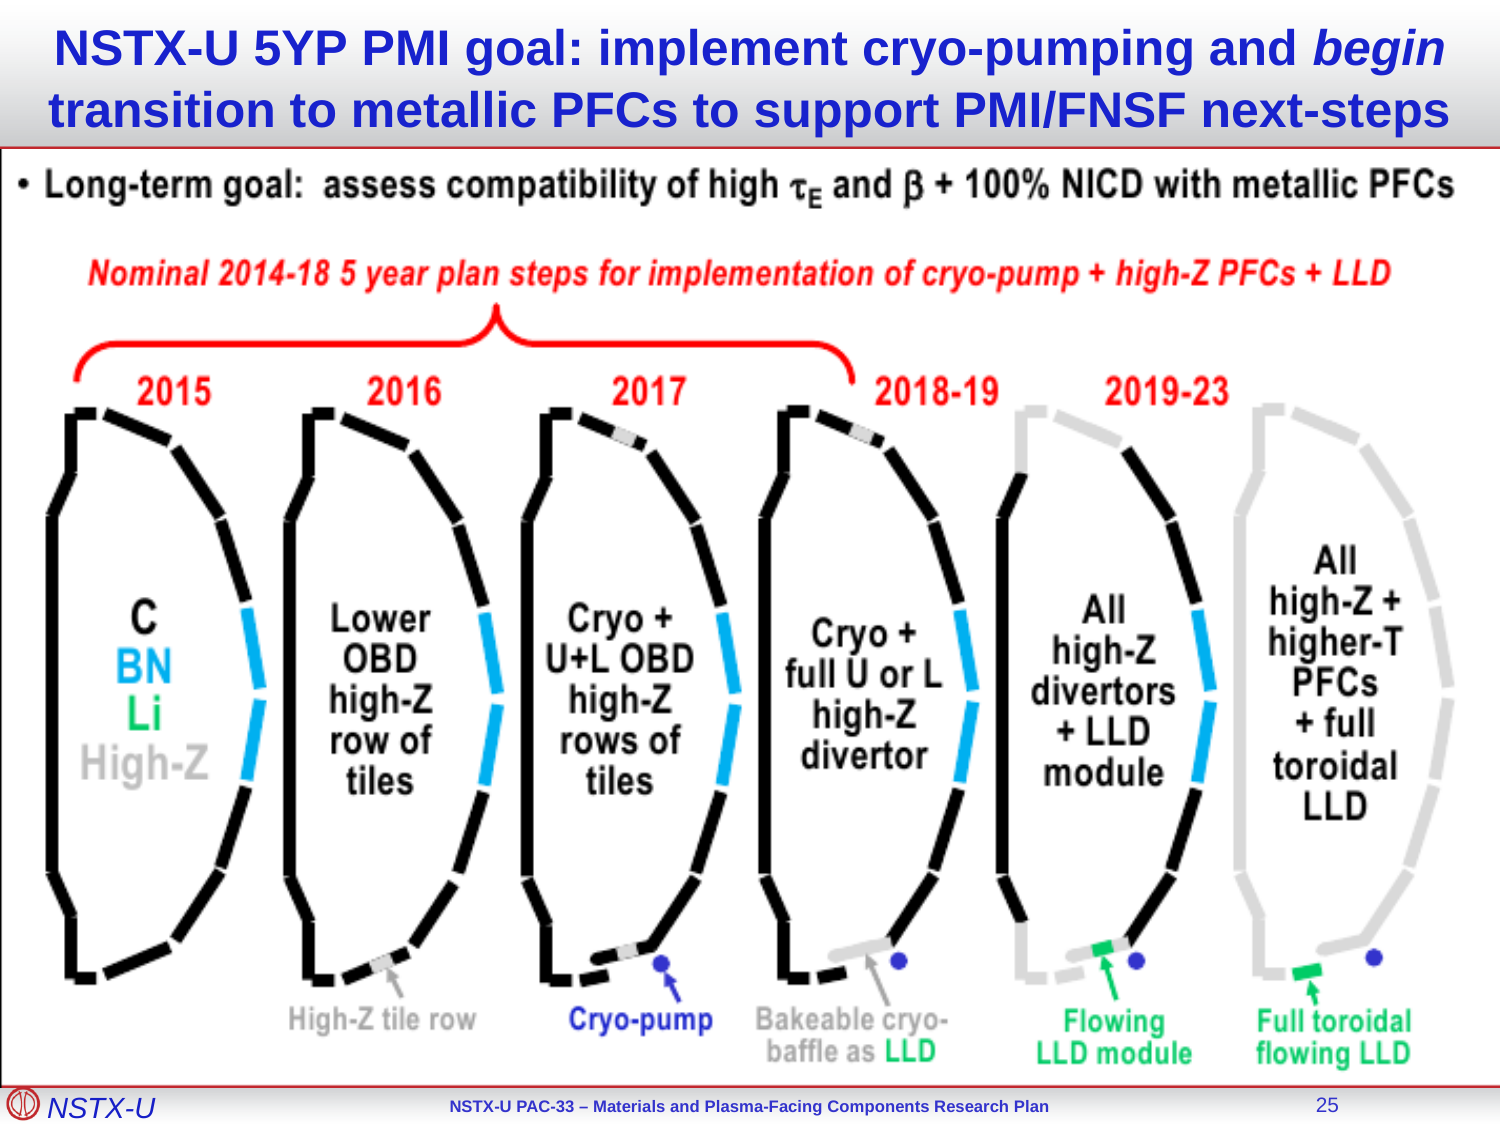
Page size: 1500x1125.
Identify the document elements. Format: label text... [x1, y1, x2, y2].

text_box 25 [1315, 1090, 1486, 1118]
picture [0, 149, 1500, 1088]
title NSTX-U 5YP PMI goal: implement cryo-pumping and begin transition to metallic PFCs to support PMI/FNSF next-steps [0, 7, 1500, 143]
